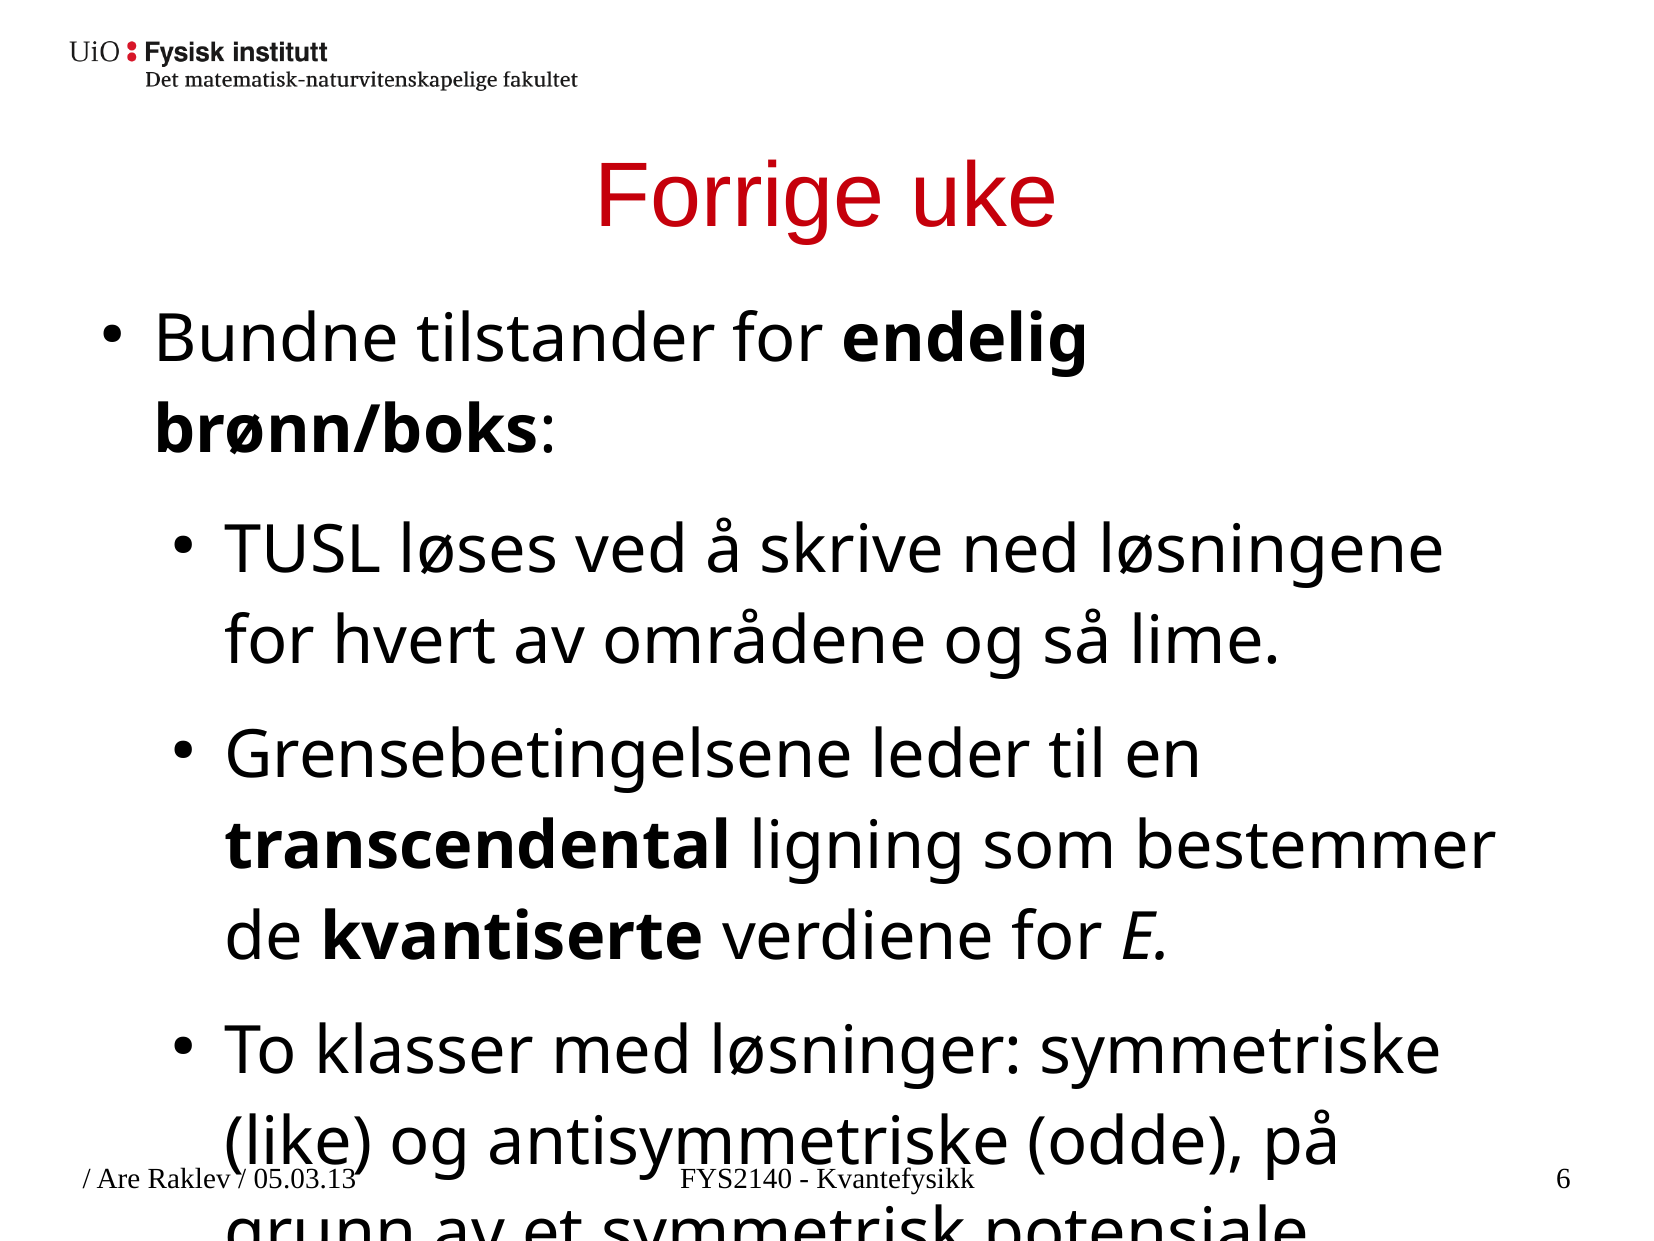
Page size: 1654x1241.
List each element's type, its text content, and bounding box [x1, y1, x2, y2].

title Forrige uke [82, 90, 1571, 298]
picture [68, 37, 581, 93]
list Bundne tilstander for endelig brønn/boks: TUSL løses ved å skrive ned løsningene for hvert av områdene og så lime. Grensebetingelsene leder til en transcendental ligning som bestemmer de kvantiserte verdiene for E. To klasser med løsninger: symmetriske (like) og antisymmetriske (odde), på grunn av et symmetrisk potensiale. [82, 290, 1501, 1094]
